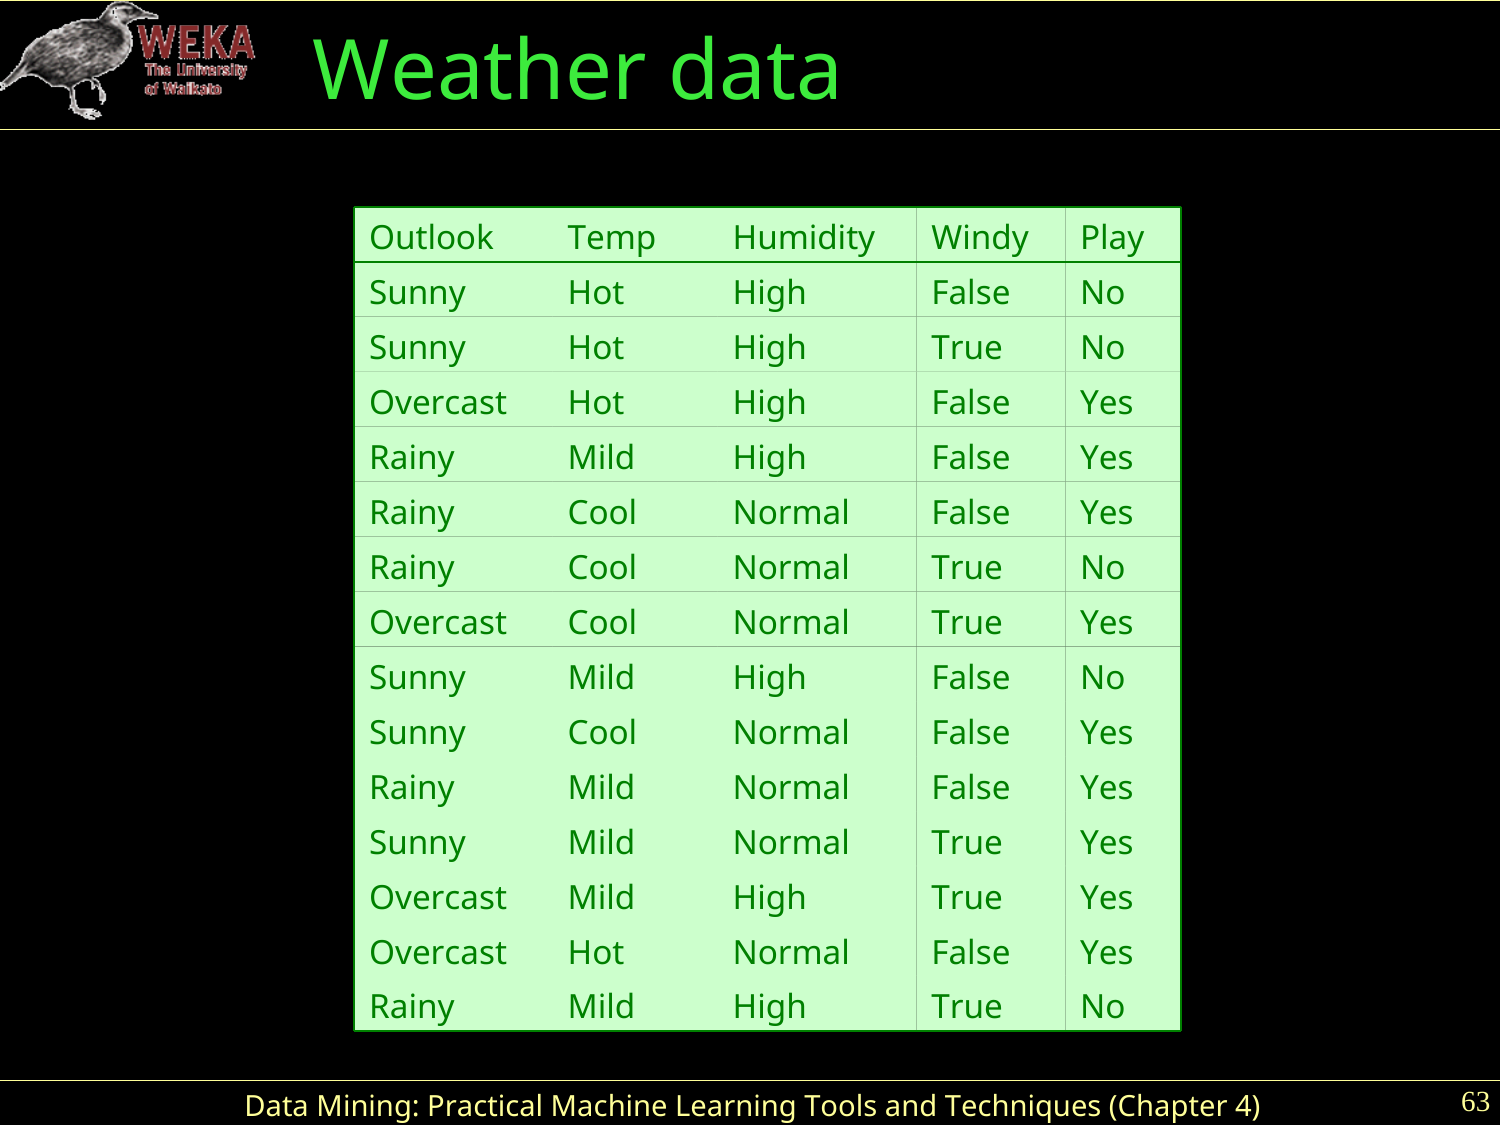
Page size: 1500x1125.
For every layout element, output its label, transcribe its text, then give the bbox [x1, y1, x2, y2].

text_box High [718, 427, 917, 482]
text_box Cool [553, 482, 718, 537]
text_box Mild [553, 867, 718, 921]
text_box Temp [553, 208, 718, 261]
text_box Normal [718, 757, 917, 812]
text_box Yes [1066, 372, 1180, 427]
text_box Yes [1066, 427, 1180, 482]
text_box Sunny [355, 263, 553, 317]
text_box Windy [917, 208, 1066, 261]
picture [0, 1, 266, 129]
text_box True [917, 317, 1066, 372]
text_box Mild [553, 647, 718, 702]
text_box High [718, 647, 917, 702]
text_box Yes [1066, 482, 1180, 537]
text_box False [917, 263, 1066, 317]
text_box No [1066, 263, 1180, 317]
text_box High [718, 867, 917, 921]
text_box Sunny [355, 812, 553, 867]
text_box False [917, 647, 1066, 702]
text_box Yes [1066, 812, 1180, 867]
text_box True [917, 592, 1066, 647]
text_box Sunny [355, 317, 553, 372]
text_box Rainy [355, 976, 553, 1030]
text_box Yes [1066, 867, 1180, 921]
text_box False [917, 427, 1066, 482]
text_box Hot [553, 317, 718, 372]
text_box Overcast [355, 921, 553, 976]
text_box Normal [718, 702, 917, 757]
text_box False [917, 757, 1066, 812]
text_box Rainy [355, 537, 553, 592]
text_box Sunny [355, 702, 553, 757]
text_box False [917, 921, 1066, 976]
text_box No [1066, 647, 1180, 702]
text_box Hot [553, 921, 718, 976]
text_box Mild [553, 757, 718, 812]
text_box True [917, 812, 1066, 867]
text_box High [718, 263, 917, 317]
text_box Sunny [355, 647, 553, 702]
text_box High [718, 976, 917, 1030]
text_box Humidity [718, 208, 917, 261]
text_box Hot [553, 263, 718, 317]
text_box Mild [553, 812, 718, 867]
text_box Normal [718, 812, 917, 867]
text_box False [917, 372, 1066, 427]
text_box Overcast [355, 372, 553, 427]
text_box Rainy [355, 757, 553, 812]
text_box Yes [1066, 702, 1180, 757]
text_box Cool [553, 537, 718, 592]
text_box Rainy [355, 427, 553, 482]
text_box Mild [553, 427, 718, 482]
text_box Normal [718, 592, 917, 647]
text_box Yes [1066, 757, 1180, 812]
text_box False [917, 482, 1066, 537]
text_box High [718, 317, 917, 372]
text_box Cool [553, 592, 718, 647]
text_box High [718, 372, 917, 427]
text_box Yes [1066, 921, 1180, 976]
text_box True [917, 867, 1066, 921]
text_box Mild [553, 976, 718, 1030]
text_box True [917, 976, 1066, 1030]
text_box Yes [1066, 592, 1180, 647]
text_box Normal [718, 482, 917, 537]
text_box No [1066, 317, 1180, 372]
text_box Hot [553, 372, 718, 427]
text_box Normal [718, 537, 917, 592]
text_box Overcast [355, 867, 553, 921]
text_box Outlook [355, 208, 553, 261]
text_box Overcast [355, 592, 553, 647]
text_box No [1066, 537, 1180, 592]
title Weather data [297, 0, 1500, 148]
text_box False [917, 702, 1066, 757]
text_box Rainy [355, 482, 553, 537]
text_box No [1066, 976, 1180, 1030]
text_box Cool [553, 702, 718, 757]
text_box Normal [718, 921, 917, 976]
text_box True [917, 537, 1066, 592]
text_box Play [1066, 208, 1180, 261]
